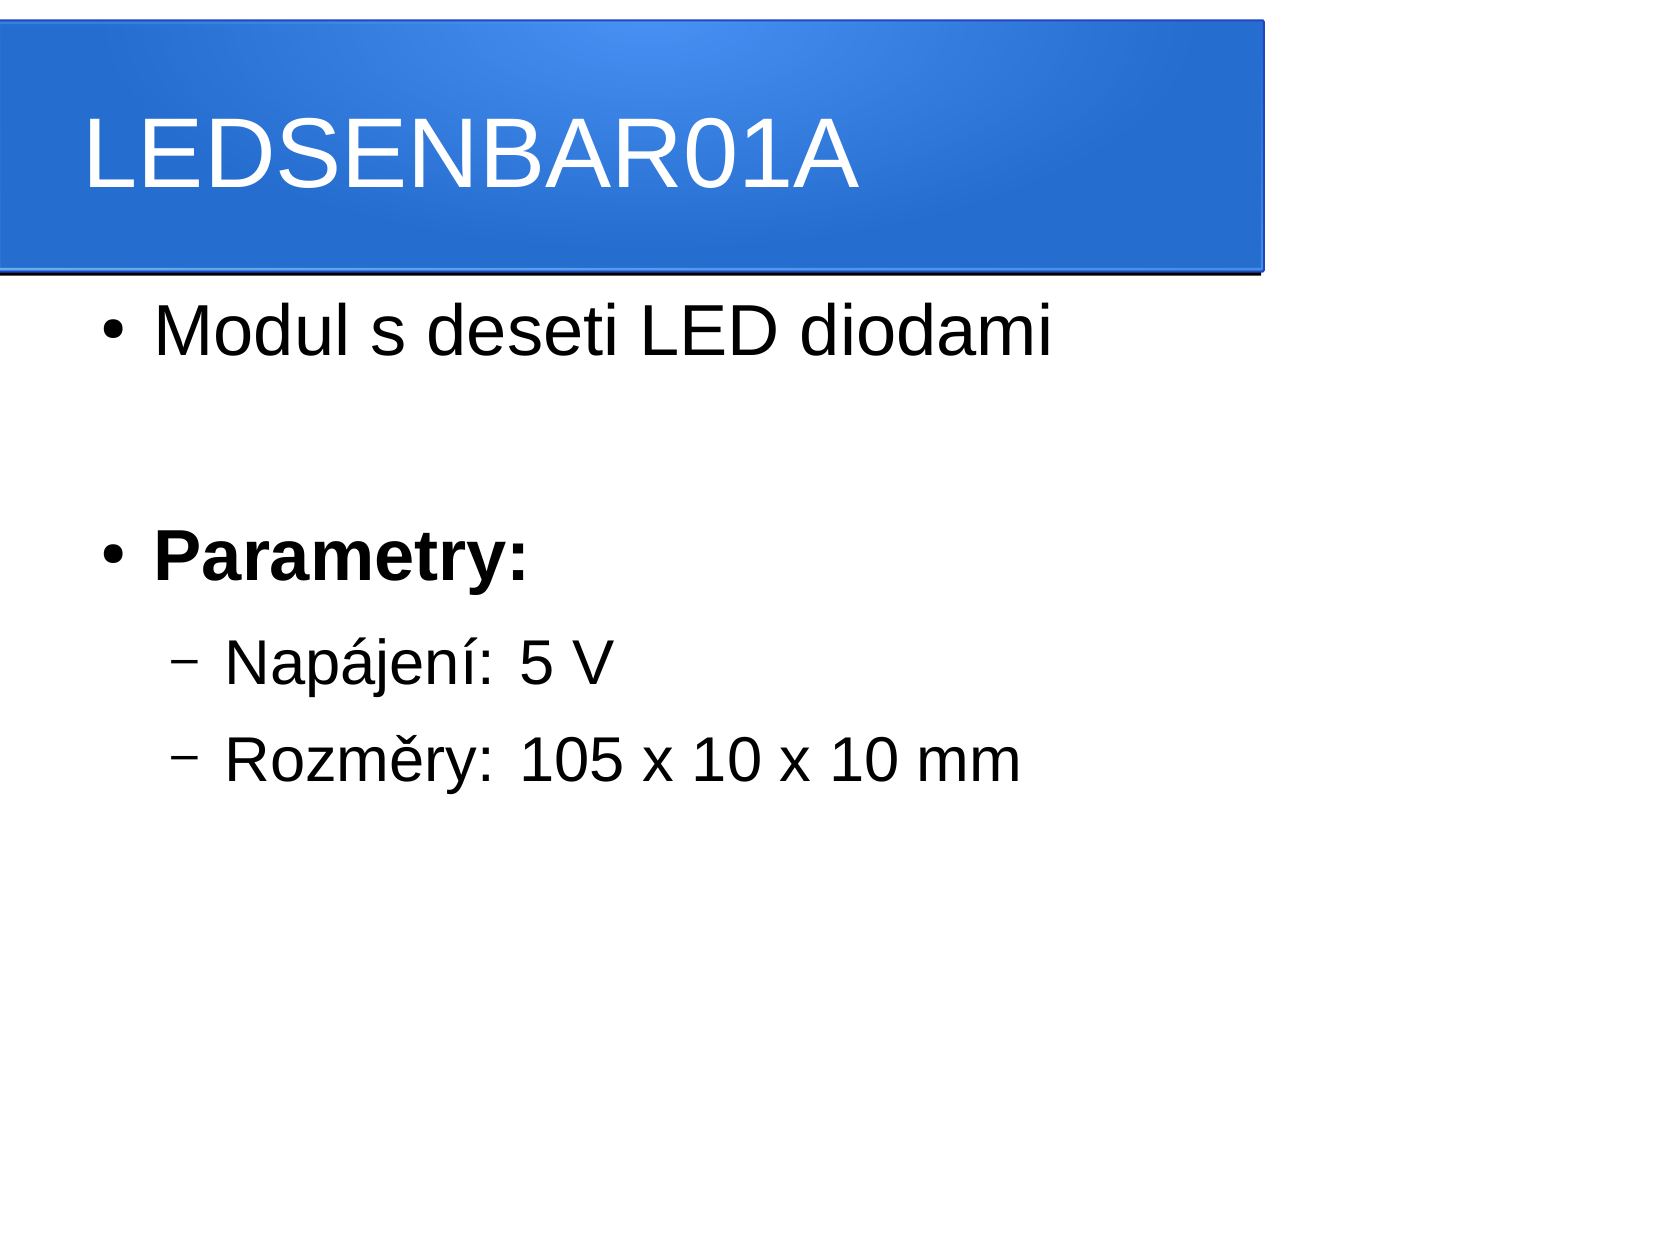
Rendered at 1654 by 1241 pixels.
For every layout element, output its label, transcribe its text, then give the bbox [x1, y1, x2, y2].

title LEDSENBAR01A [82, 49, 1250, 257]
list Modul s deseti LED diodami Parametry: Napájení: 5 V Rozměry: 105 x 10 x 10 mm [82, 290, 1538, 1010]
